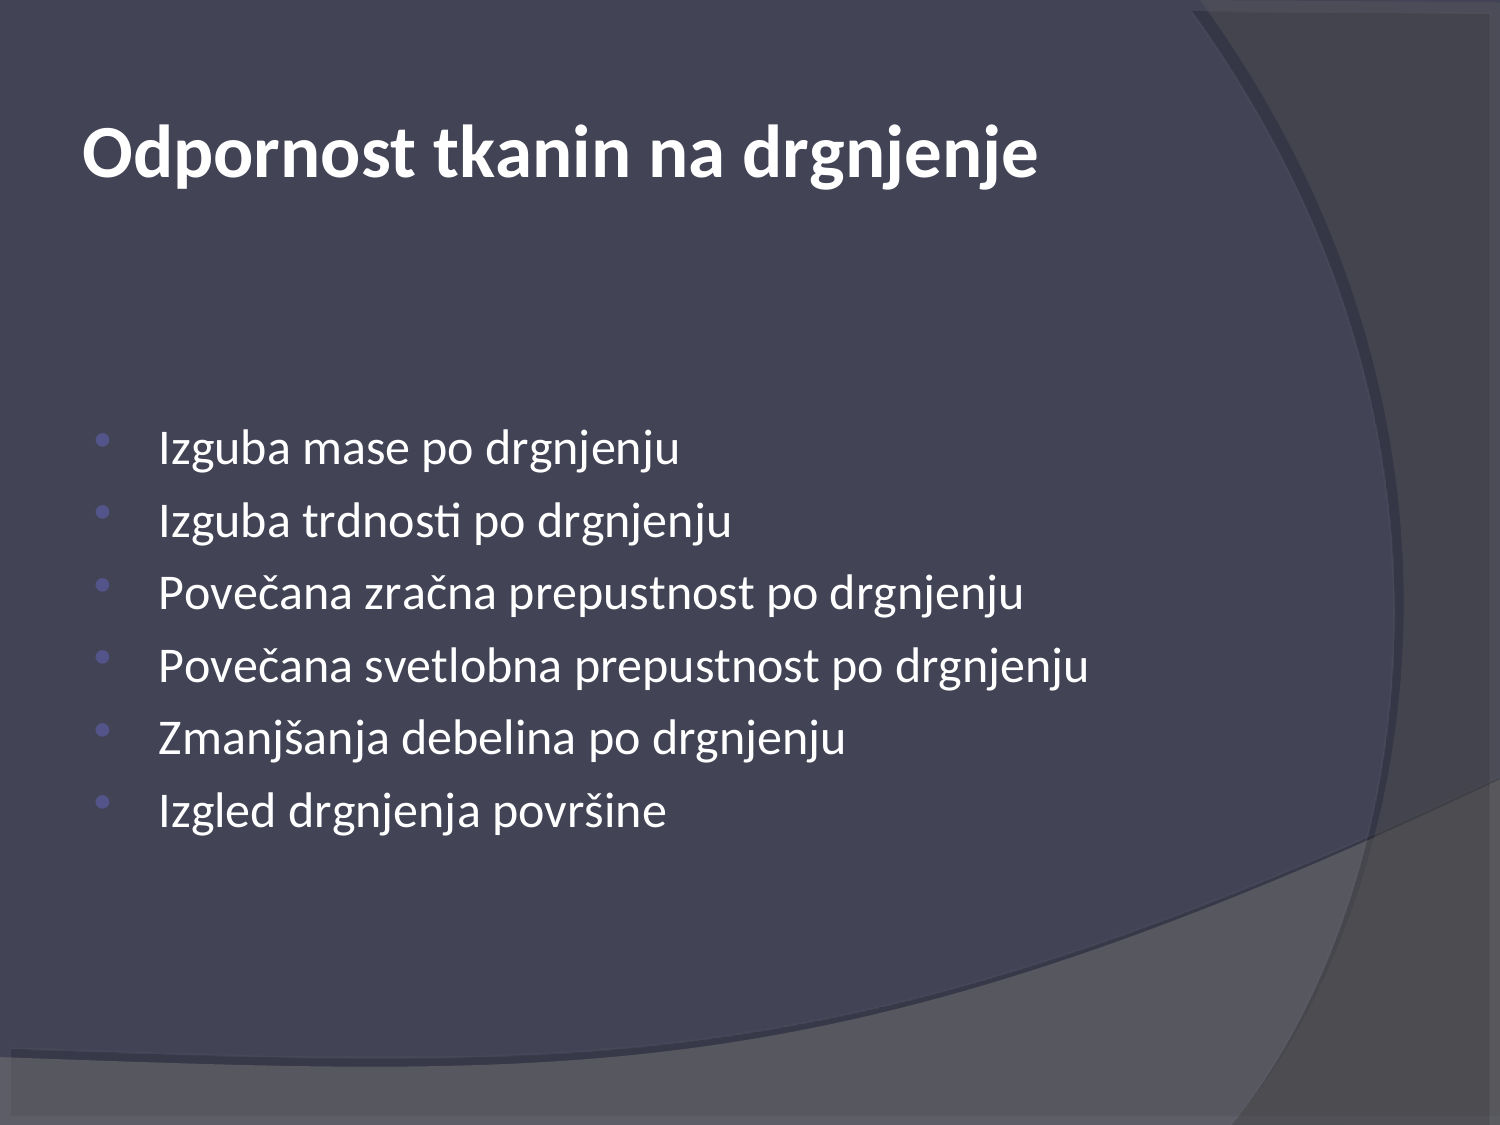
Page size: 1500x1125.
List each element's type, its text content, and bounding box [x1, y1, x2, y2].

title Odpornost tkanin na drgnjenje [74, 45, 1300, 233]
list Izguba mase po drgnjenju Izguba trdnosti po drgnjenju Povečana zračna prepustnost po drgnjenju Povečana svetlobna prepustnost po drgnjenju Zmanjšanja debelina po drgnjenju Izgled drgnjenja površine [74, 262, 1300, 1006]
